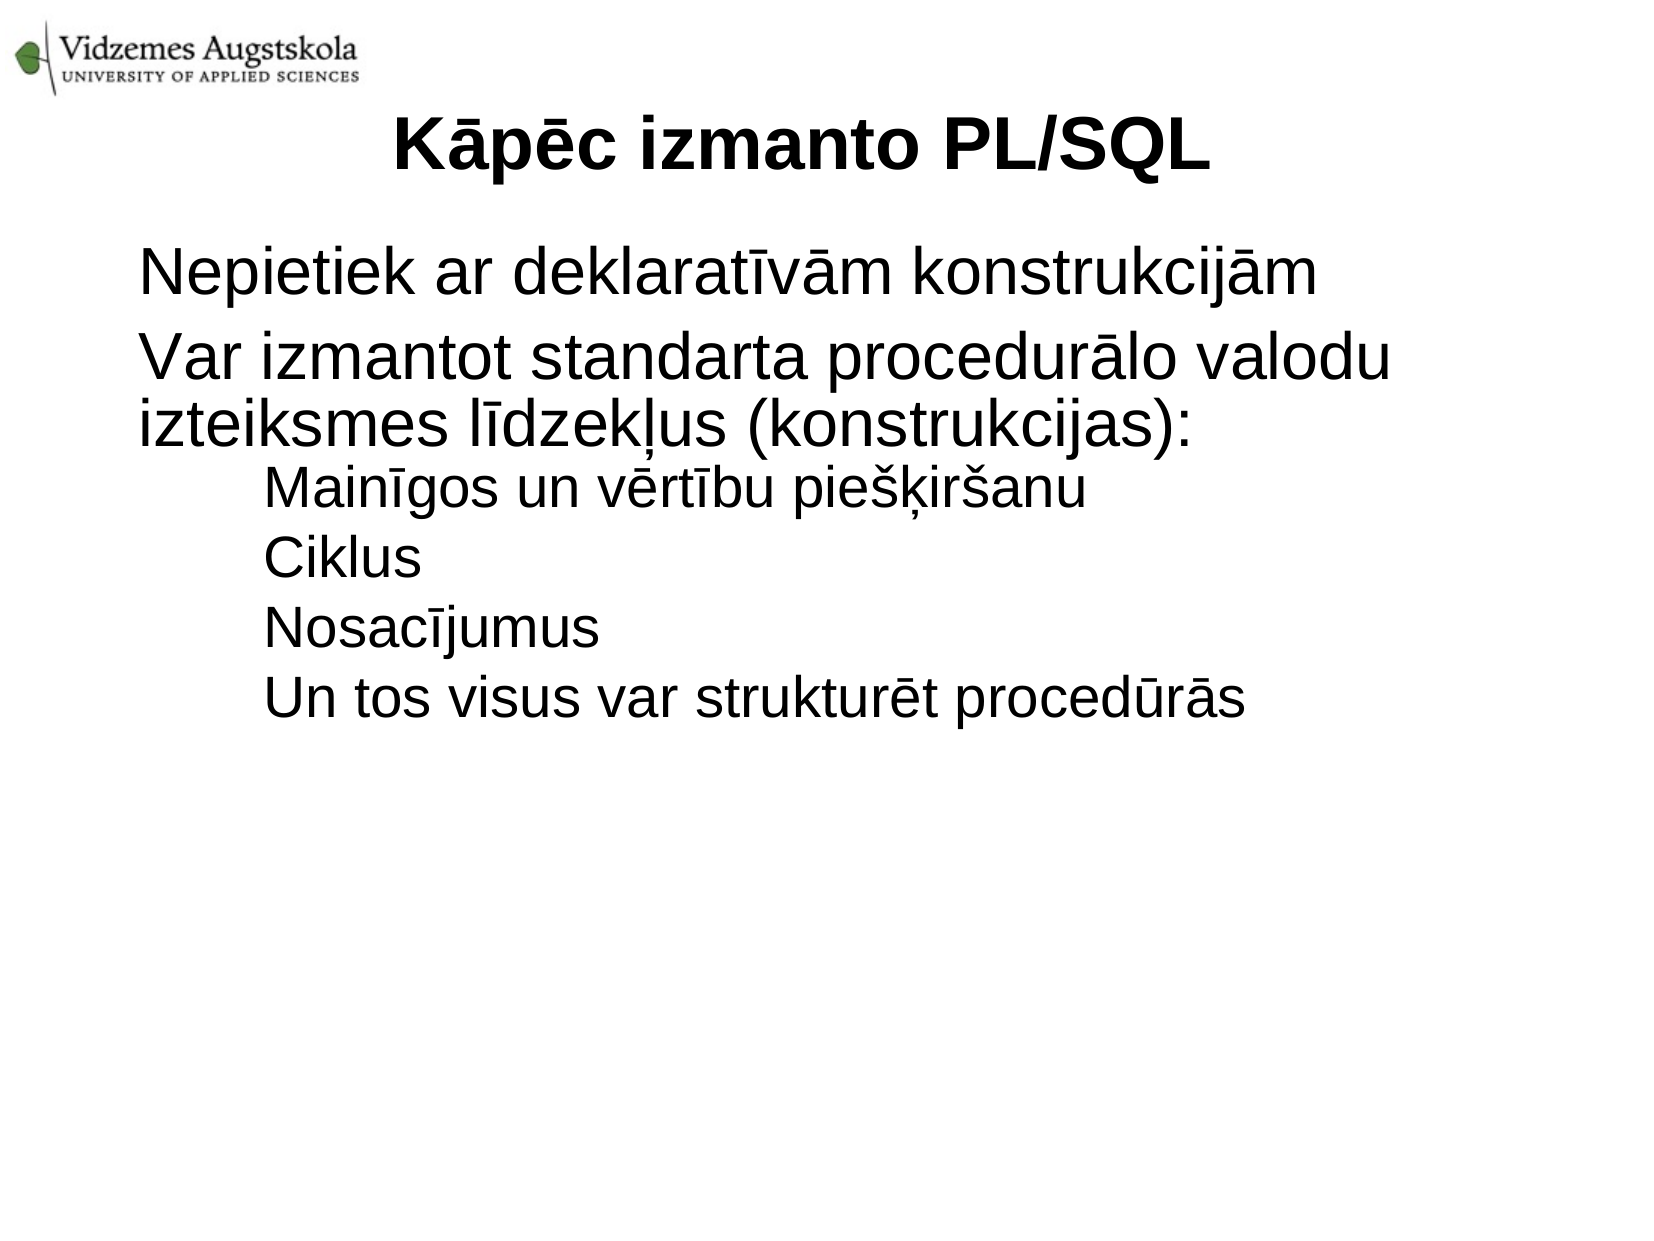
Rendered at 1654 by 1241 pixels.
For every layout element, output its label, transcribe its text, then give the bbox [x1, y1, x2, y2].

list Nepietiek ar deklaratīvām konstrukcijām Var izmantot standarta procedurālo valodu izteiksmes līdzekļus (konstrukcijas): Mainīgos un vērtību piešķiršanu Ciklus Nosacījumus Un tos visus var strukturēt procedūrās [82, 236, 1569, 1107]
title Kāpēc izmanto PL/SQL [94, 103, 1512, 188]
picture [5, 2, 368, 113]
